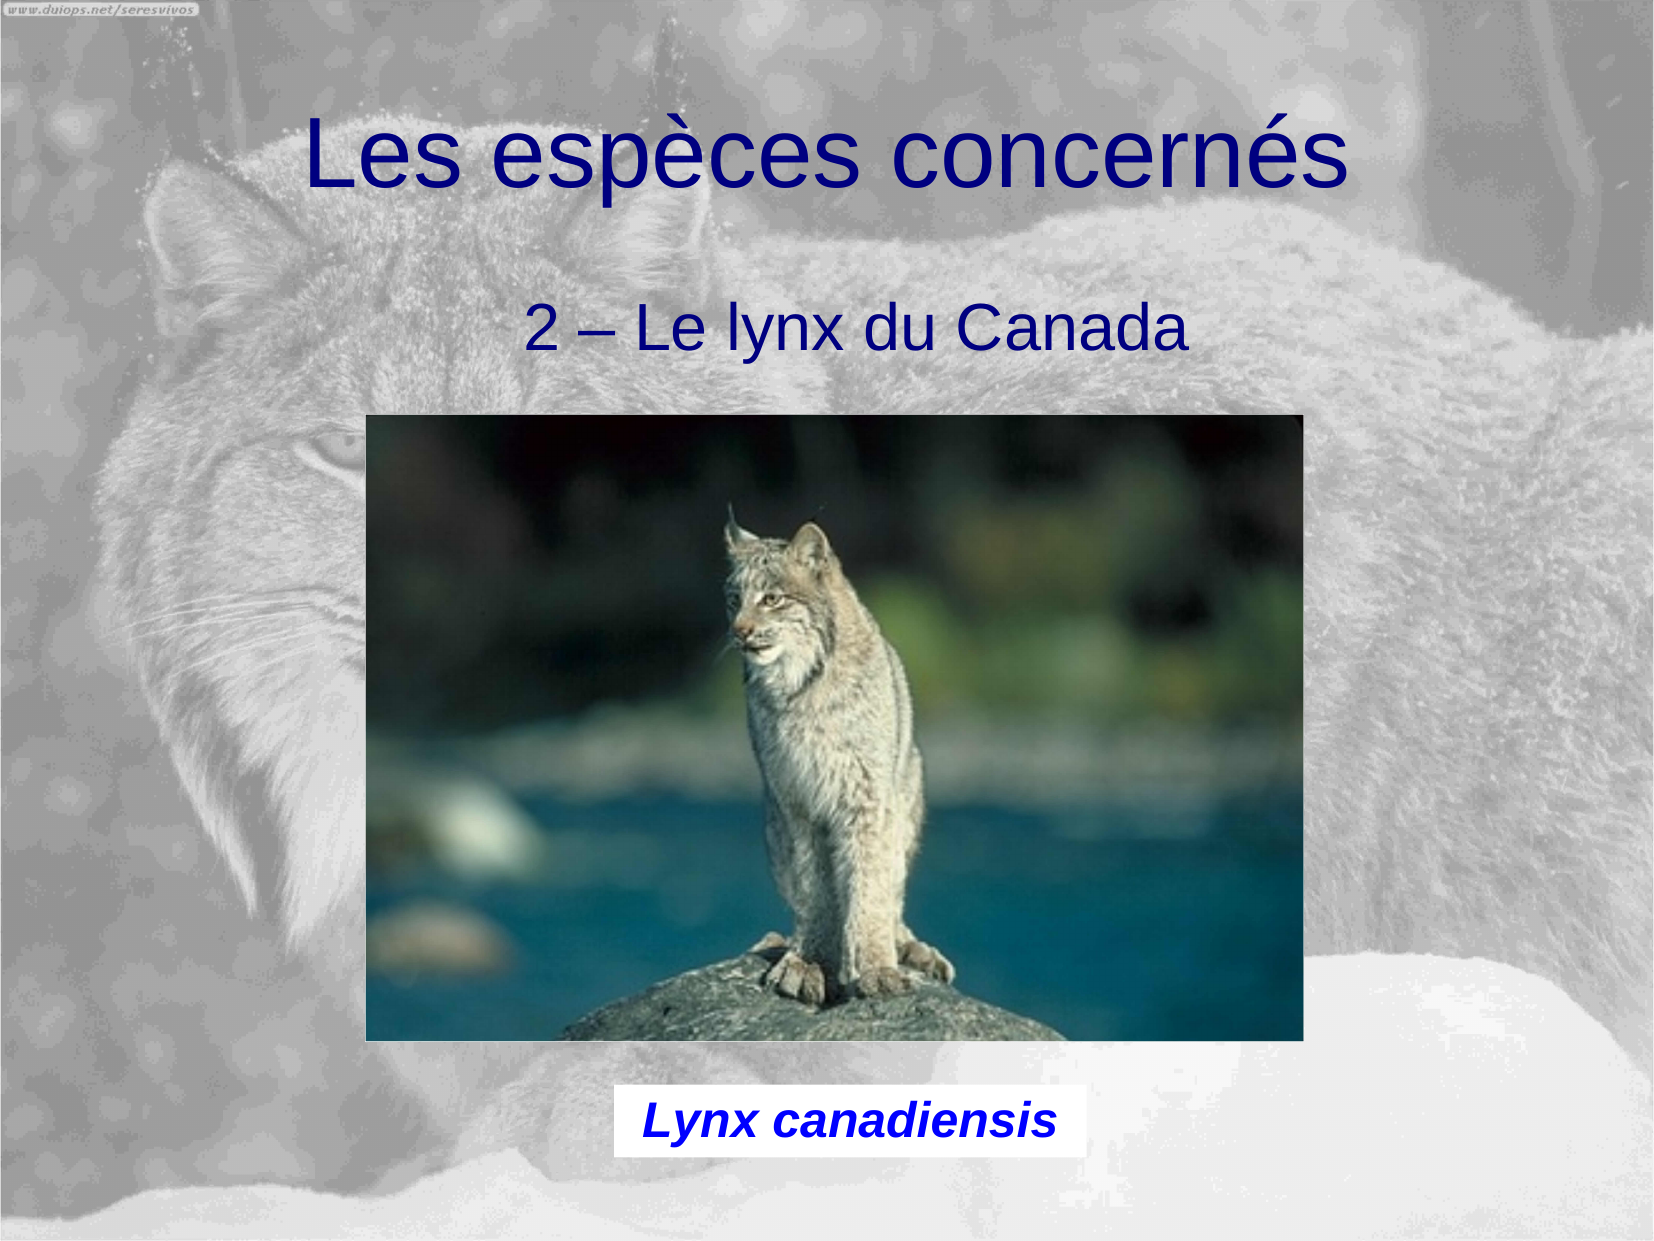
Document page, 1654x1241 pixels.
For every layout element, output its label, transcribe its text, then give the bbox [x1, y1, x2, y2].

title Les espèces concernés [82, 49, 1571, 257]
text_box Lynx canadiensis [614, 1084, 1087, 1158]
list 2 – Le lynx du Canada [82, 290, 1560, 1010]
picture [0, 0, 1654, 1241]
